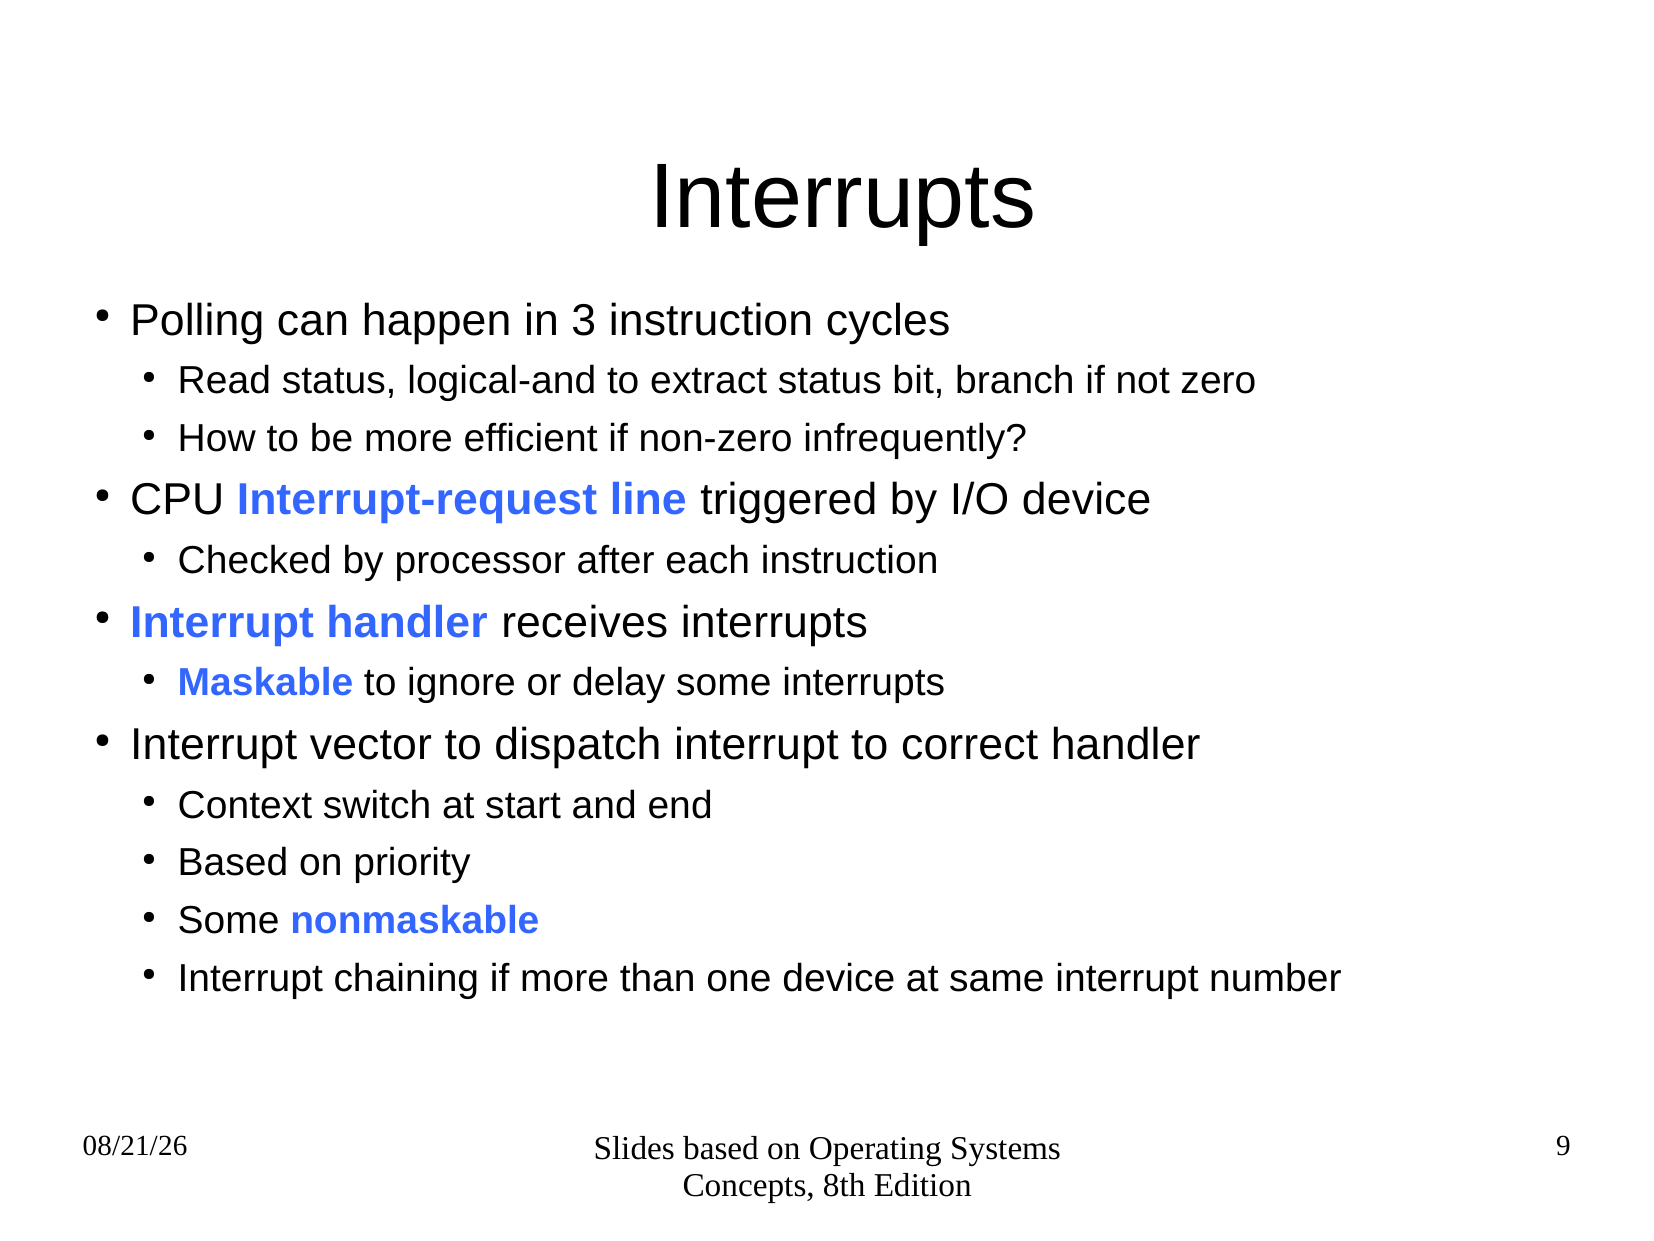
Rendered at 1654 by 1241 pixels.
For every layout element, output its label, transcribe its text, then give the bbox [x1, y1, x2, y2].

list Polling can happen in 3 instruction cycles Read status, logical-and to extract status bit, branch if not zero How to be more efficient if non-zero infrequently? CPU Interrupt-request line triggered by I/O device Checked by processor after each instruction Interrupt handler receives interrupts Maskable to ignore or delay some interrupts Interrupt vector to dispatch interrupt to correct handler Context switch at start and end Based on priority Some nonmaskable Interrupt chaining if more than one device at same interrupt number [82, 290, 1571, 1010]
title Interrupts [82, 49, 1571, 257]
